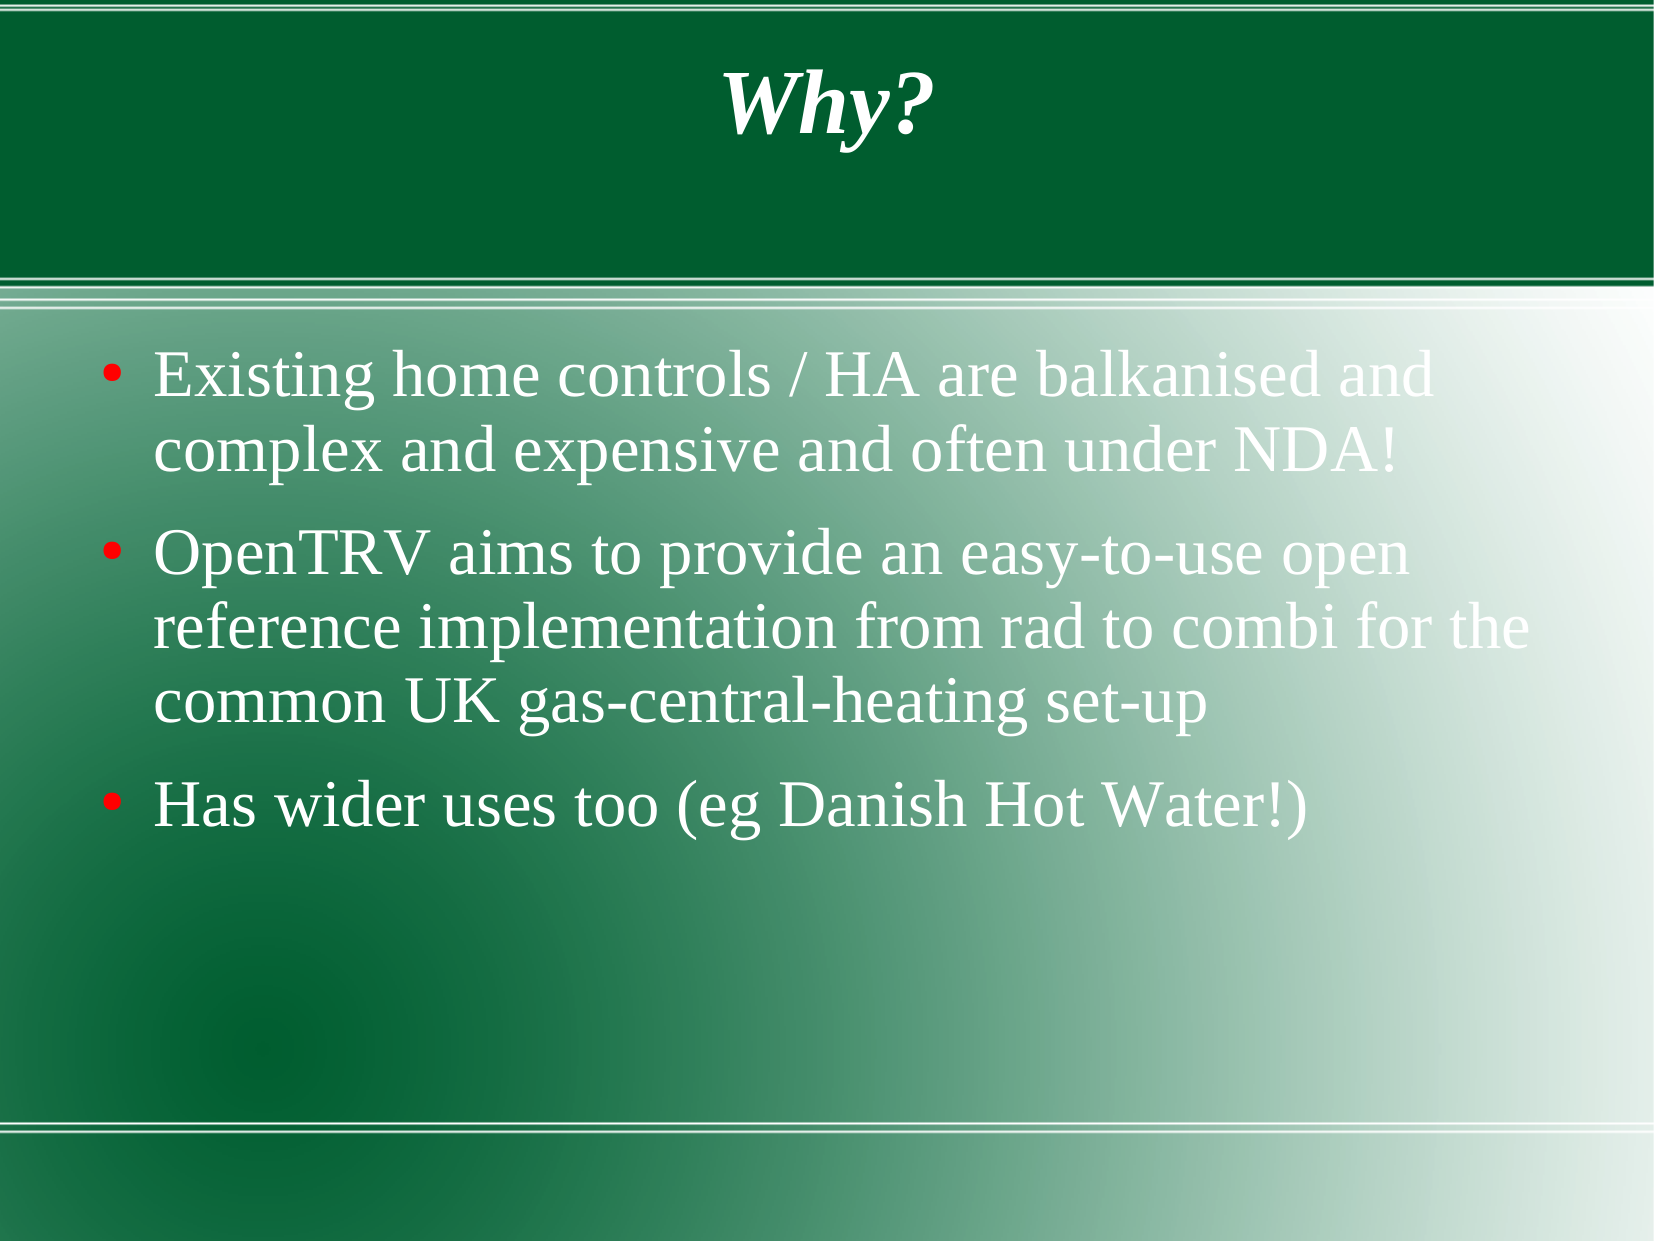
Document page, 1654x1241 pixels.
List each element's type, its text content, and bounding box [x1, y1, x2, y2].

title Why? [82, 49, 1571, 257]
list Existing home controls / HA are balkanised and complex and expensive and often under NDA! OpenTRV aims to provide an easy-to-use open reference implementation from rad to combi for the common UK gas-central-heating set-up Has wider uses too (eg Danish Hot Water!) [82, 337, 1571, 1057]
picture [0, 0, 1654, 1241]
